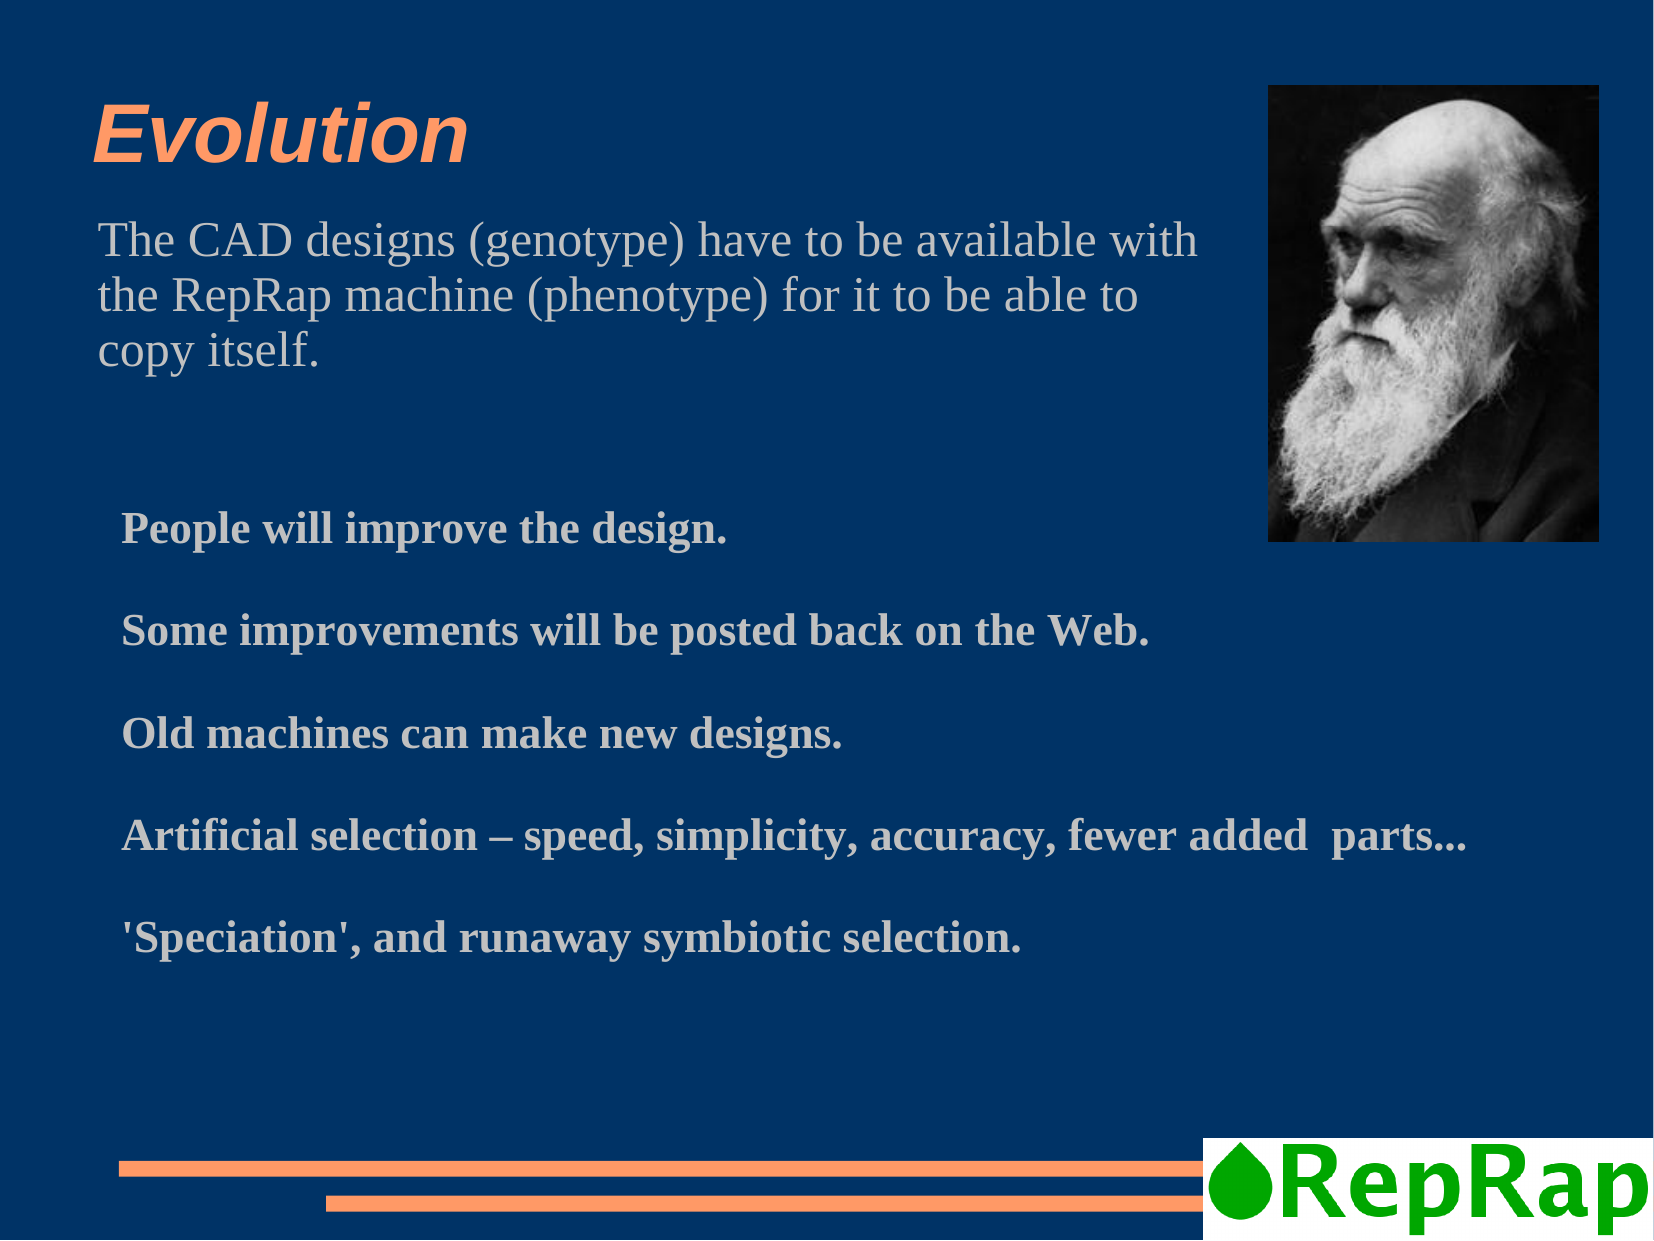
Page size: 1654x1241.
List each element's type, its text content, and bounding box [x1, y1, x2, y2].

picture [1203, 1138, 1654, 1241]
title Evolution [92, 30, 1505, 238]
text_box People will improve the design. Some improvements will be posted back on the Web. Old machines can make new designs. Artificial selection – speed, simplicity, accuracy, fewer added parts... 'Speciation', and runaway symbiotic selection. [96, 447, 1586, 1143]
text_box [63, 210, 762, 273]
text_box The CAD designs (genotype) have to be available with the RepRap machine (phenotype) for it to be able to copy itself. [97, 211, 1208, 394]
picture [1268, 85, 1599, 542]
